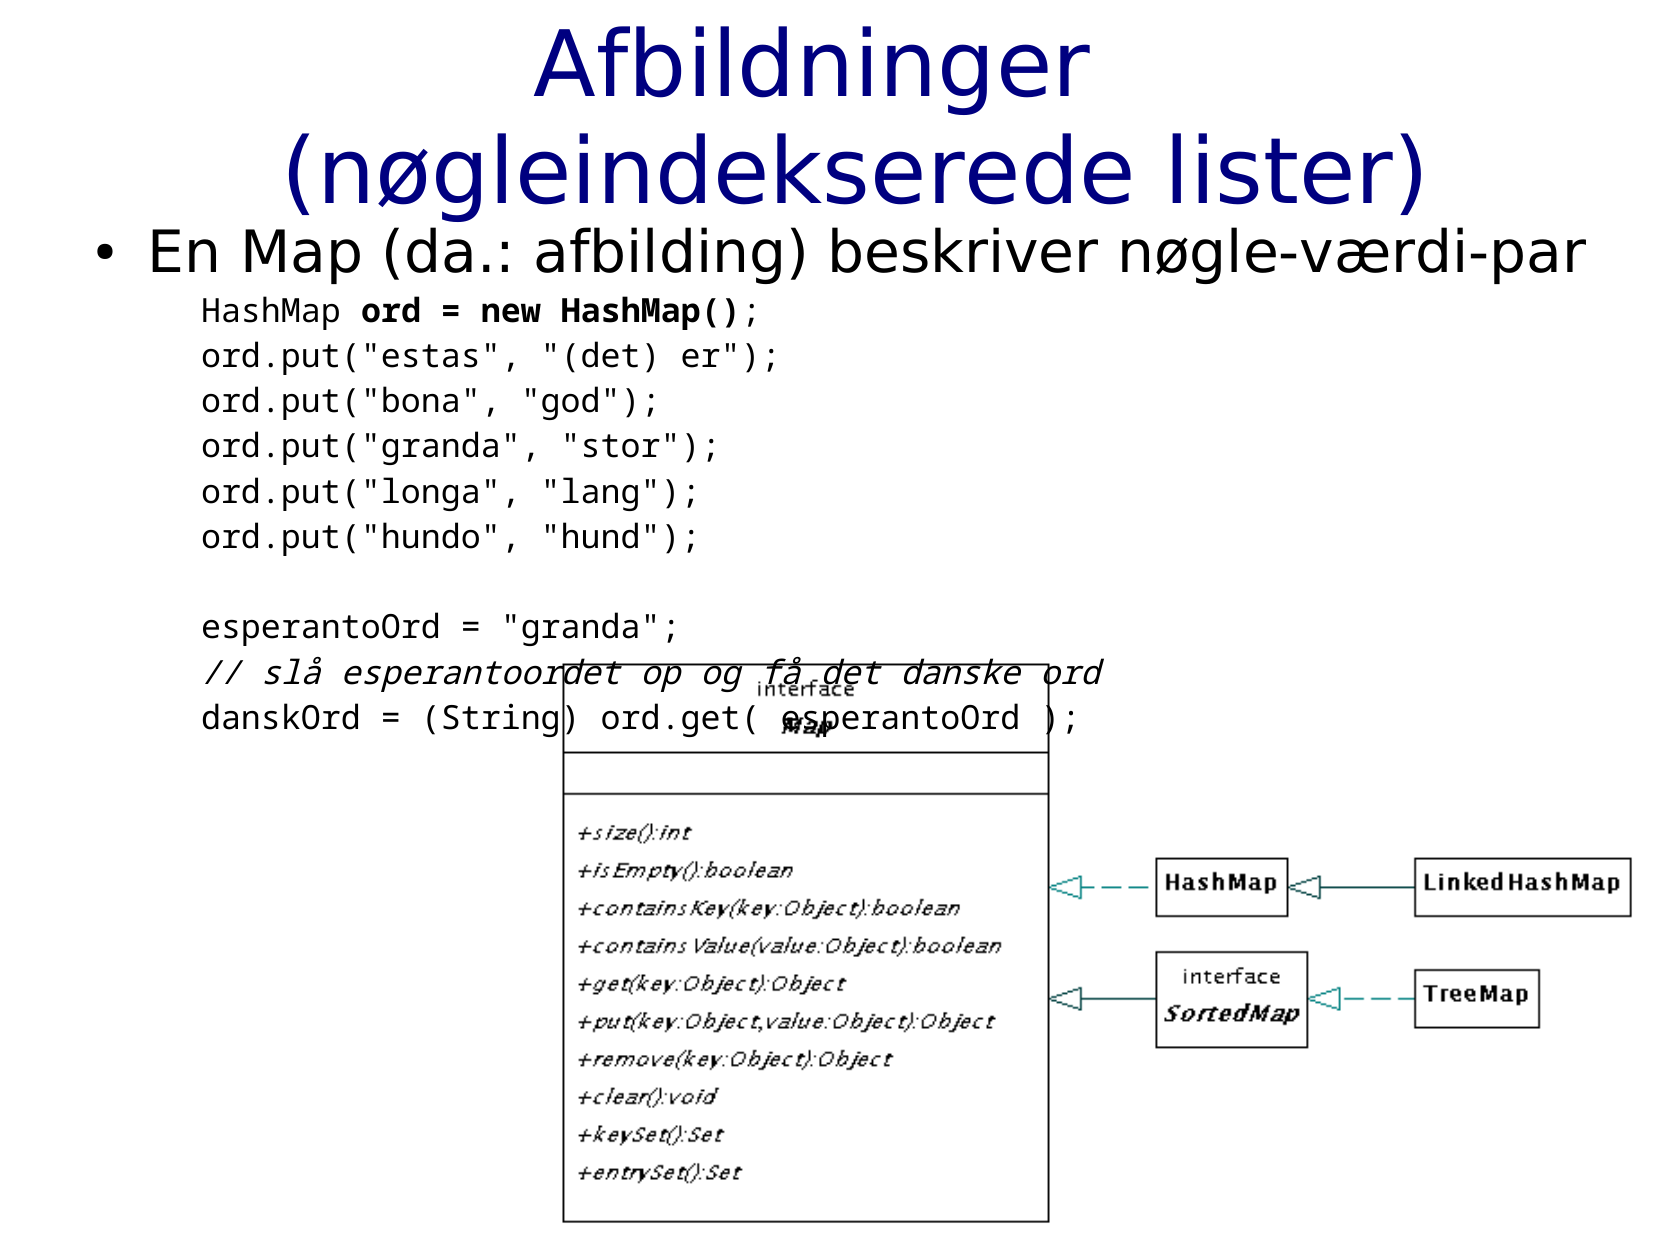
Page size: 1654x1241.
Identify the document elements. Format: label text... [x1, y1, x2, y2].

picture [527, 628, 1650, 1241]
title Afbildninger (nøgleindekserede lister) [105, 10, 1549, 226]
list En Map (da.: afbilding) beskriver nøgle-værdi-par HashMap ord = new HashMap(); ord.put("estas", "(det) er"); ord.put("bona", "god"); ord.put("granda", "stor"); ord.put("longa", "lang"); ord.put("hundo", "hund"); esperantoOrd = "granda"; // slå esperantoordet op og få det danske ord danskOrd = (String) ord.get( esperantoOrd ); [59, 218, 1637, 1171]
